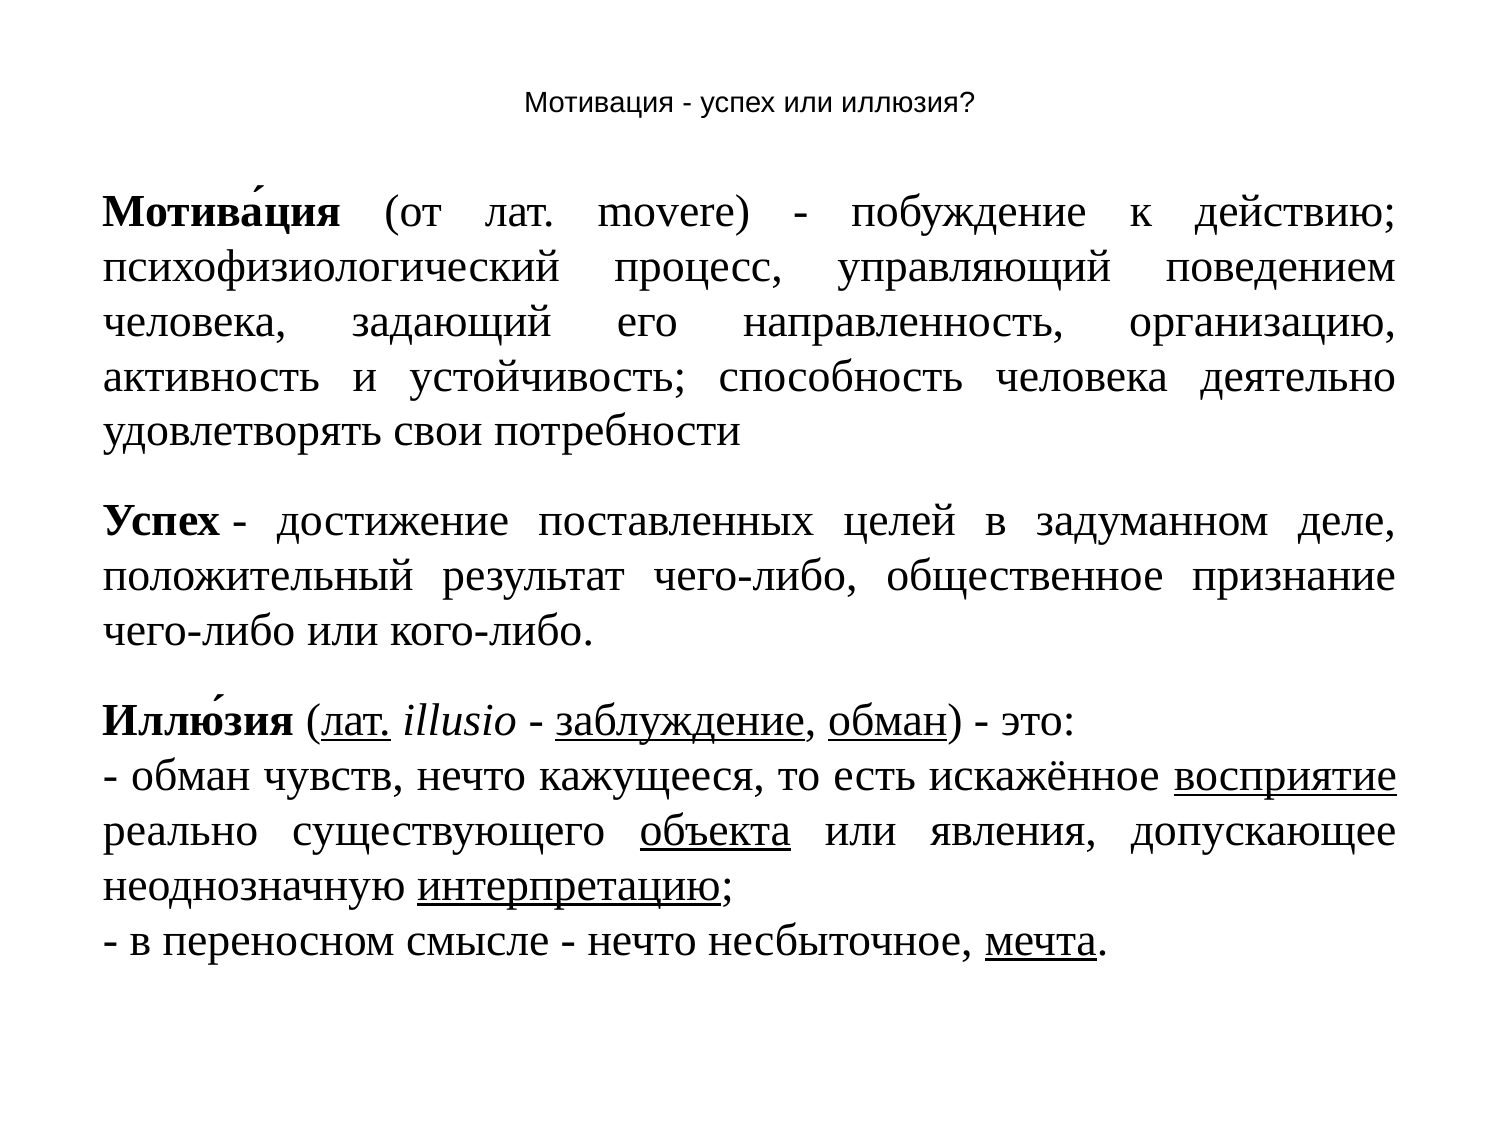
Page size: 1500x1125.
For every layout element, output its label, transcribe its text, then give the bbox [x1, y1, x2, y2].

text_box Мотива́ция (от лат. movere) - побуждение к действию; психофизиологический процесс, управляющий поведением человека, задающий его направленность, организацию, активность и устойчивость; способность человека деятельно удовлетворять свои потребности Успех - достижение поставленных целей в задуманном деле, положительный результат чего-либо, общественное признание чего-либо или кого-либо. Иллю́зия (лат. illusio - заблуждение, обман) - это: - обман чувств, нечто кажущееся, то есть искажённое восприятие реально существующего объекта или явления, допускающее неоднозначную интерпретацию; - в переносном смысле - нечто несбыточное, мечта. [87, 172, 1413, 1125]
title Мотивация - успех или иллюзия? [75, 7, 1425, 195]
